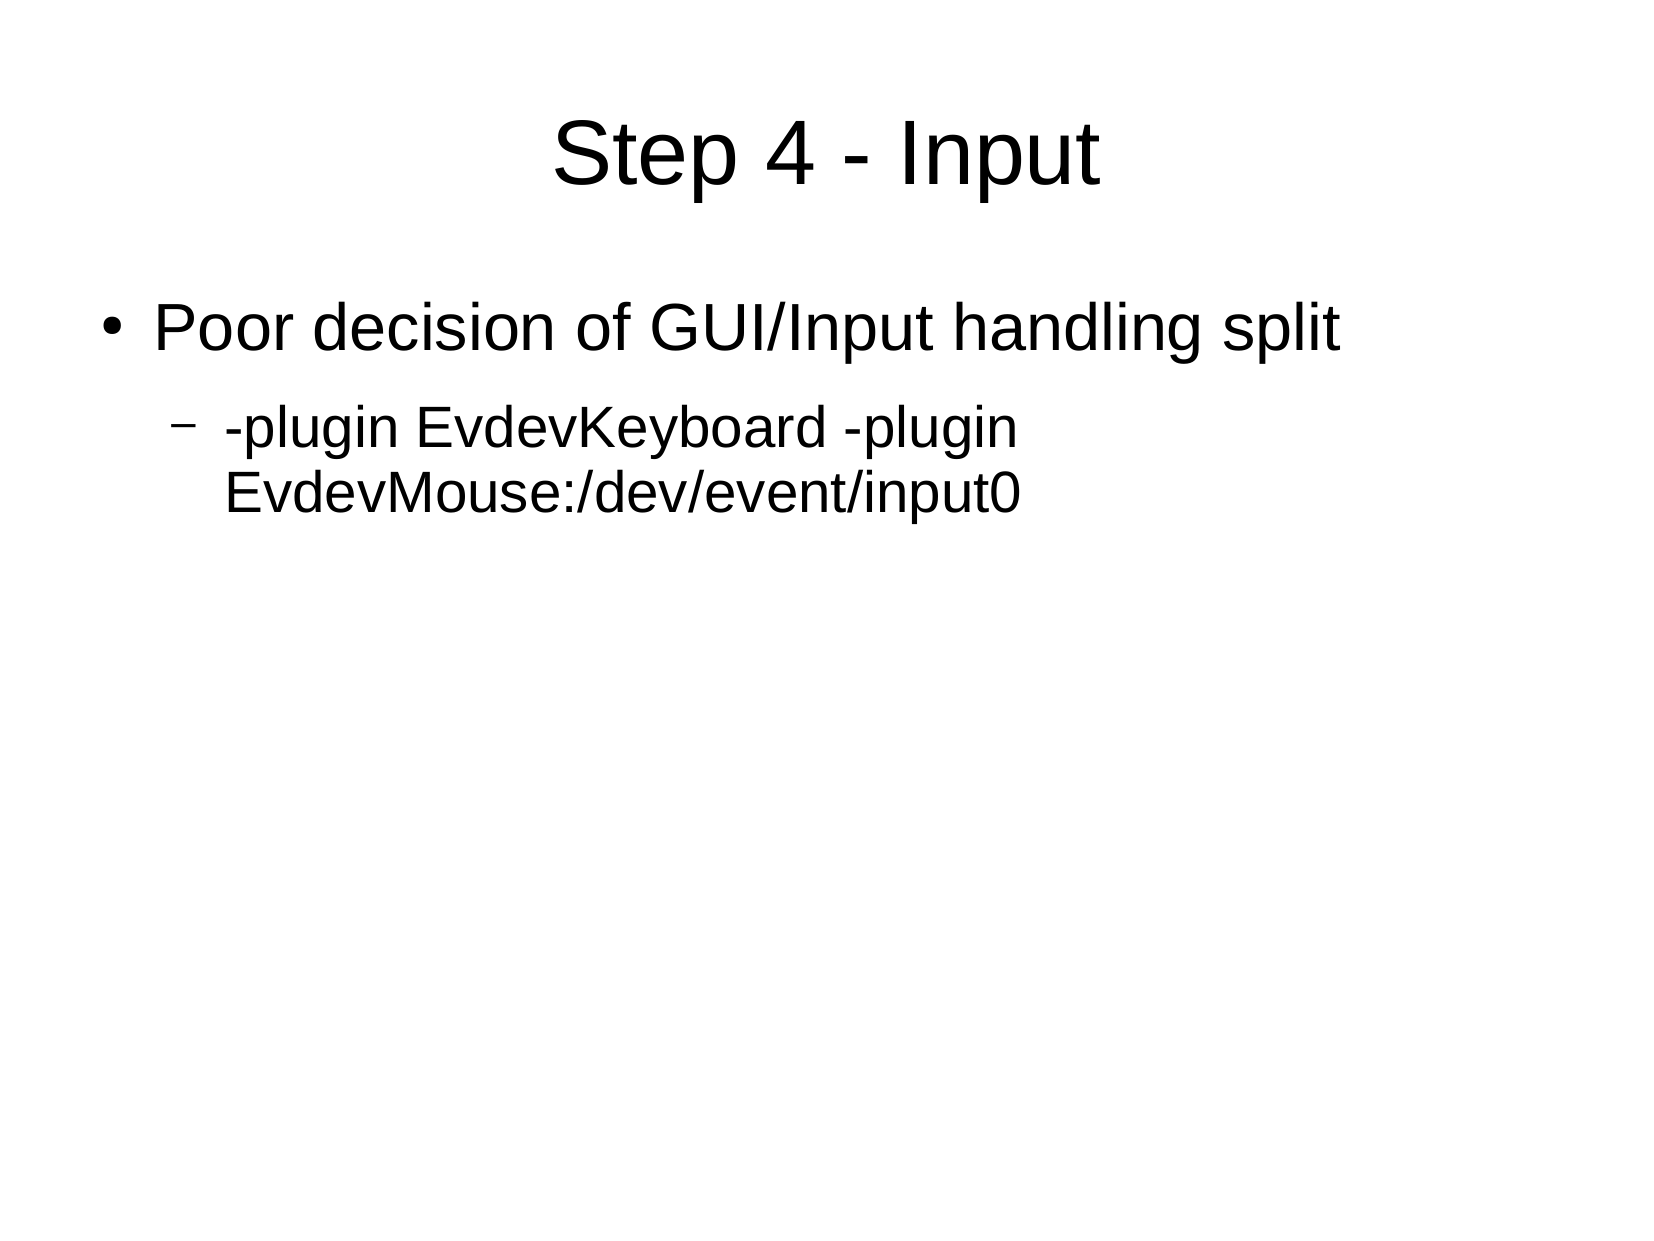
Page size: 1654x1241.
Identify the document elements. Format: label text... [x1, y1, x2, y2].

title Step 4 - Input [82, 49, 1571, 257]
list Poor decision of GUI/Input handling split -plugin EvdevKeyboard -plugin EvdevMouse:/dev/event/input0 [82, 290, 1538, 1010]
